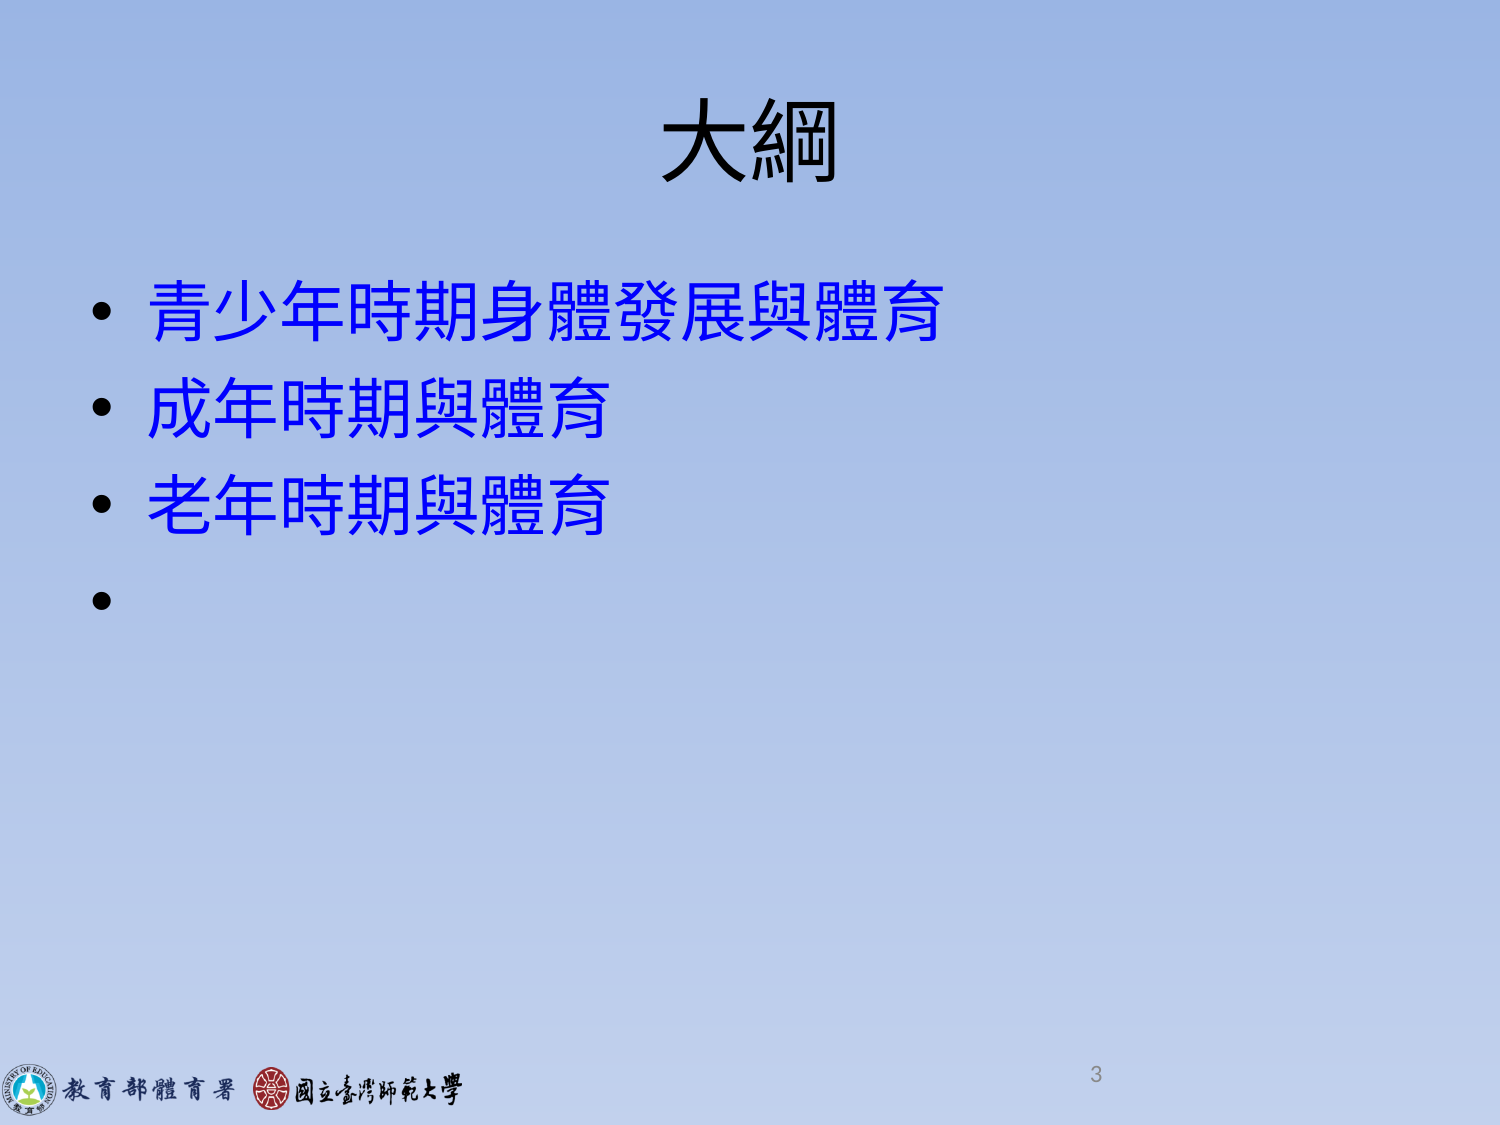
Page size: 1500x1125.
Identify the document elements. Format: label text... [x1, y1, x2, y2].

text_box [1074, 1042, 1426, 1103]
title 大綱 [75, 45, 1426, 233]
list 青少年時期身體發展與體育 成年時期與體育 老年時期與體育 [75, 262, 1426, 1005]
